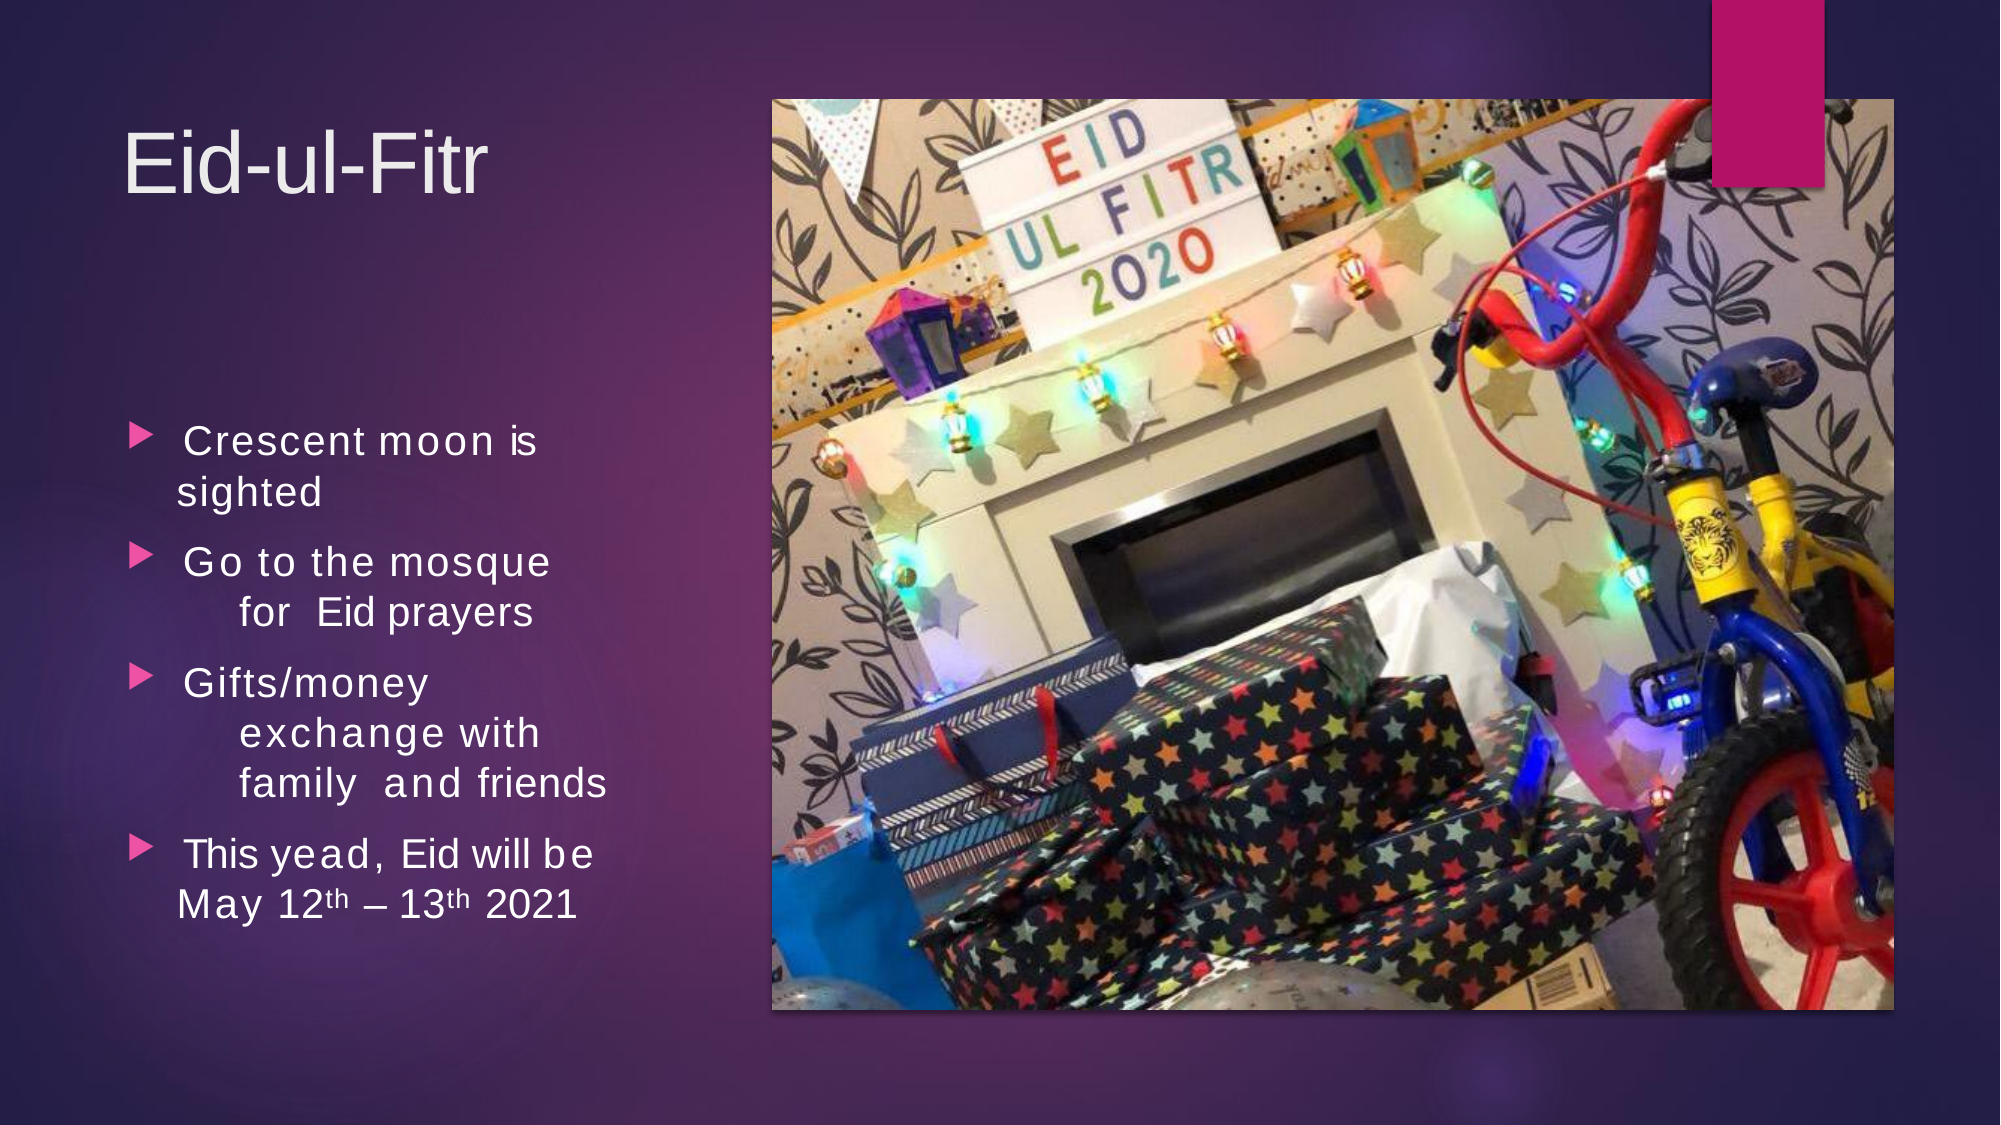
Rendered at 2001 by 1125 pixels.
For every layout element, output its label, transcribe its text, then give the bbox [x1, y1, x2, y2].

text_box [1712, 0, 1825, 188]
picture [763, 0, 1902, 1025]
text_box Crescent moon is sighted Go to the mosque for Eid prayers Gifts/money exchange with family and friends This yead, Eid will be May 12th – 13th 2021 [114, 412, 618, 929]
title Eid-ul-Fitr [118, 103, 493, 213]
